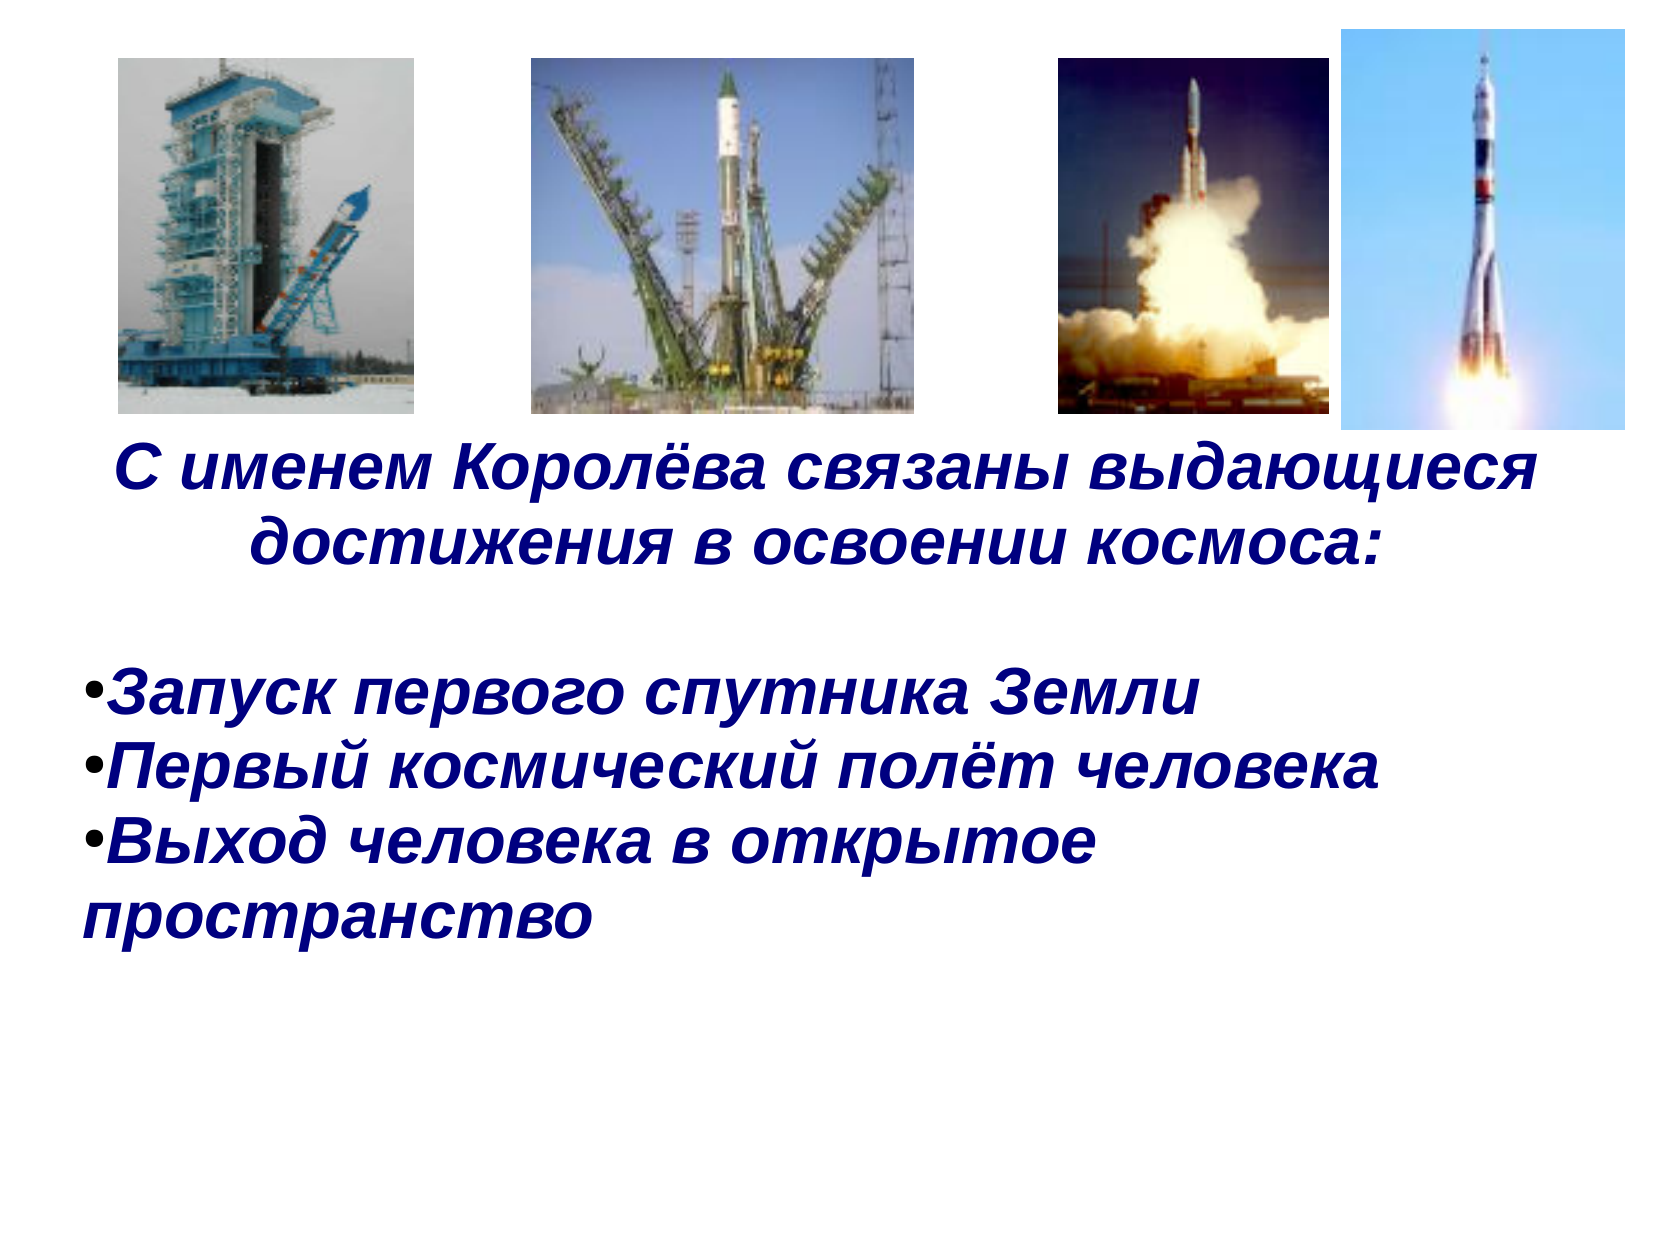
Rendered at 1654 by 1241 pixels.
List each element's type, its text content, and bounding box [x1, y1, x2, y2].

subtitle С именем Королёва связаны выдающиеся достижения в освоении космоса: Запуск первого спутника Земли Первый космический полёт человека Выход человека в открытое пространство [82, 56, 1571, 1102]
picture [531, 58, 914, 414]
picture [1341, 29, 1625, 430]
picture [118, 58, 414, 414]
picture [1058, 58, 1329, 414]
